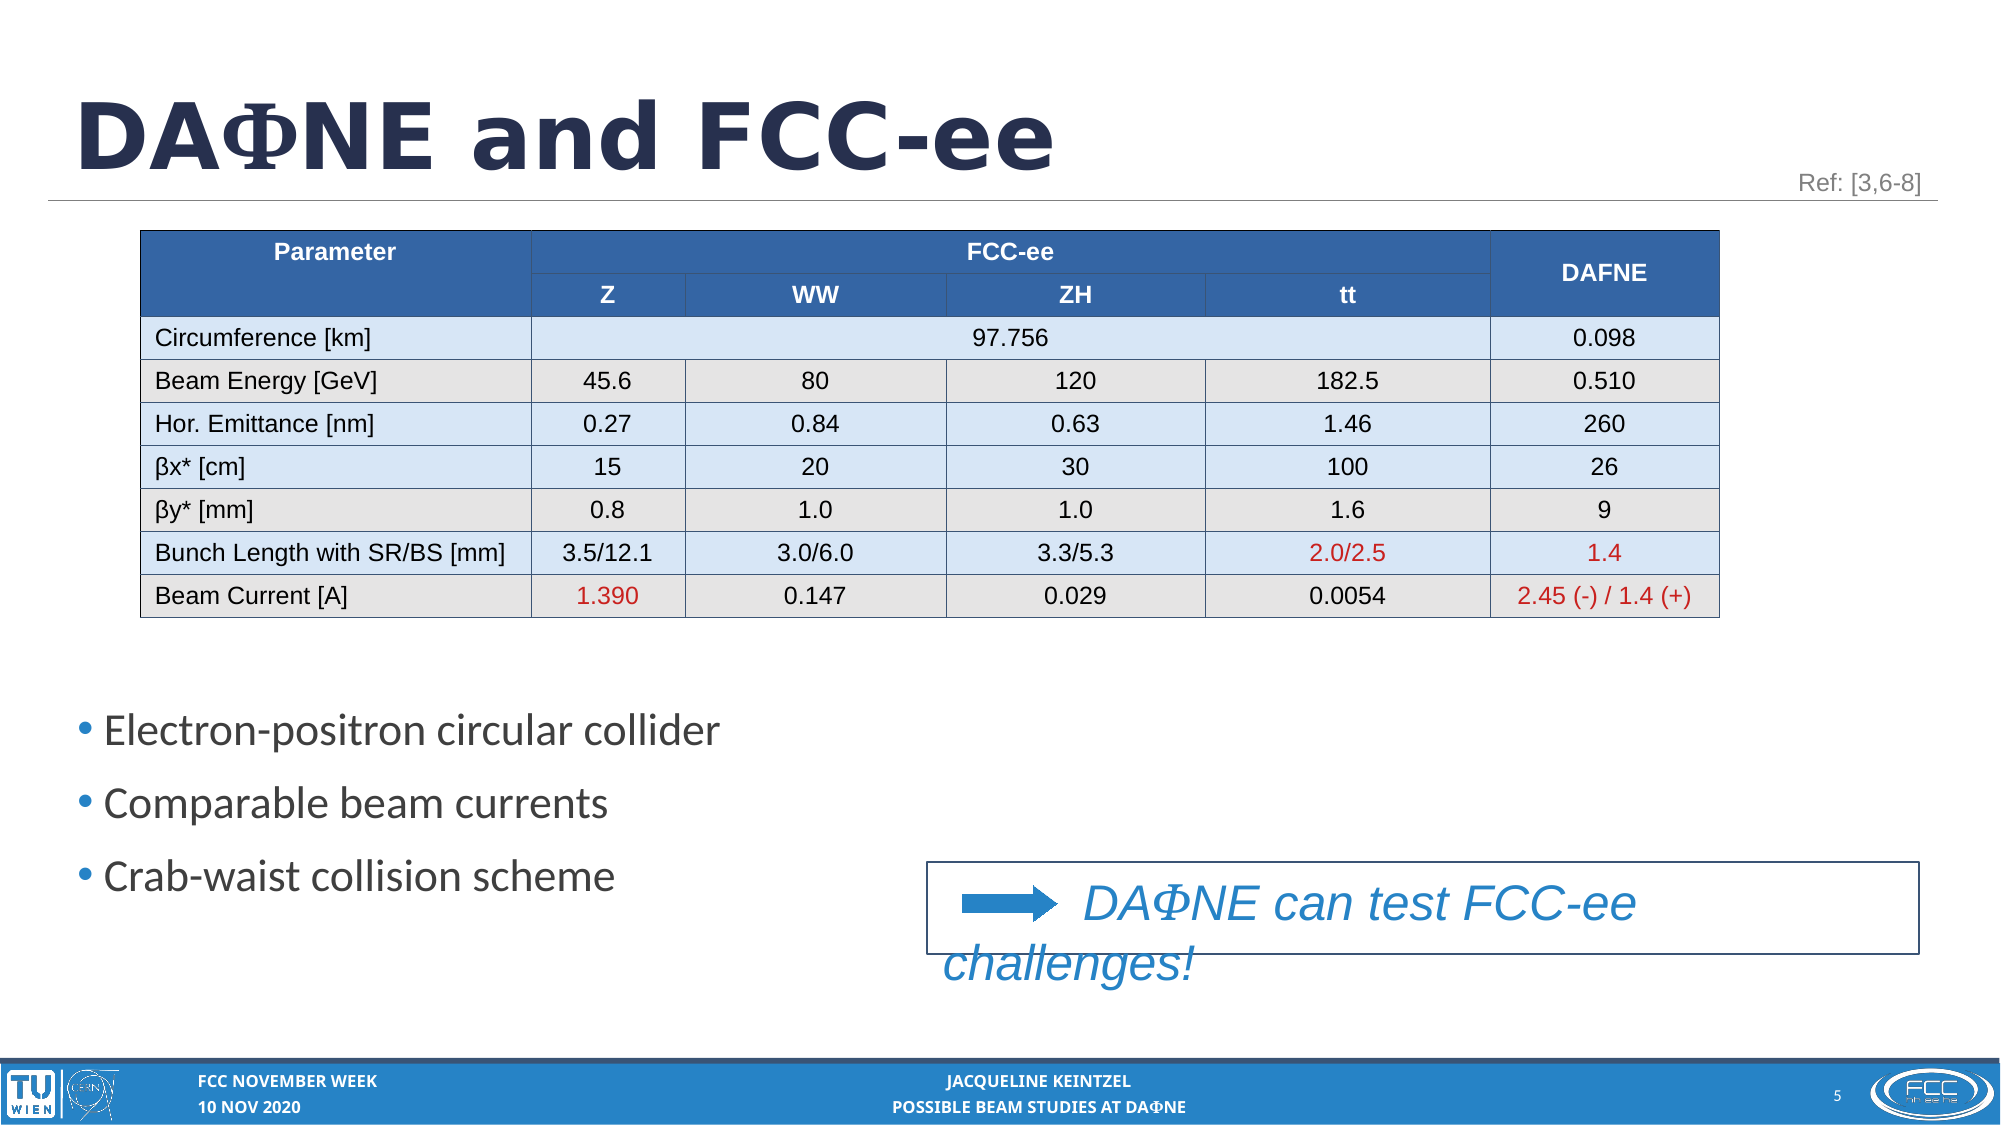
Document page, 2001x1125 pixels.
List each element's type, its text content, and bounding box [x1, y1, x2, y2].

picture [1869, 1067, 1997, 1122]
table_cell 0.63 [947, 403, 1205, 445]
text_box Ref: [3,6-8] [1783, 159, 1967, 219]
table_cell 45.6 [532, 360, 685, 402]
table_cell Z [532, 274, 685, 316]
table_cell 97.756 [532, 317, 1490, 359]
table_header Parameter [141, 231, 531, 316]
table_cell 0.098 [1491, 317, 1719, 359]
table_cell 0.029 [947, 575, 1205, 617]
table_cell 0.510 [1491, 360, 1719, 402]
table_cell 3.5/12.1 [532, 532, 685, 574]
table_cell 15 [532, 446, 685, 488]
table_cell 9 [1491, 489, 1719, 531]
table_cell Bunch Length with SR/BS [mm] [141, 532, 531, 574]
table_header FCC-ee [532, 231, 1490, 273]
table_cell WW [686, 274, 946, 316]
table_cell 0.147 [686, 575, 946, 617]
table_cell Circumference [km] [141, 317, 531, 359]
text_box DAΦNE can test FCC-ee challenges! [927, 862, 1920, 955]
table_cell 1.6 [1206, 489, 1490, 531]
table_cell 1.4 [1491, 532, 1719, 574]
table_cell 3.0/6.0 [686, 532, 946, 574]
table_cell 20 [686, 446, 946, 488]
table_cell Beam Energy [GeV] [141, 360, 531, 402]
table_header DAFNE [1491, 231, 1719, 316]
table_cell 0.0054 [1206, 575, 1490, 617]
table_cell 1.46 [1206, 403, 1490, 445]
table_cell ZH [947, 274, 1205, 316]
table_cell 260 [1491, 403, 1719, 445]
table_cell 0.27 [532, 403, 685, 445]
text_box DAΦNE and FCC-ee [58, 70, 1925, 201]
table_cell 1.0 [947, 489, 1205, 531]
table_cell 1.0 [686, 489, 946, 531]
table_cell 100 [1206, 446, 1490, 488]
table_cell 26 [1491, 446, 1719, 488]
table_cell 30 [947, 446, 1205, 488]
picture [67, 1069, 119, 1121]
table_cell tt [1206, 274, 1490, 316]
table_cell 182.5 [1206, 360, 1490, 402]
text_box Electron-positron circular collider Comparable beam currents Crab-waist collision scheme [77, 698, 1093, 1016]
table_cell 0.8 [532, 489, 685, 531]
table_cell Hor. Emittance [nm] [141, 403, 531, 445]
text_box [962, 885, 1058, 922]
table_cell 120 [947, 360, 1205, 402]
table_cell 0.84 [686, 403, 946, 445]
table_cell 2.45 (-) / 1.4 (+) [1491, 575, 1719, 617]
table_cell 80 [686, 360, 946, 402]
table_cell 1.390 [532, 575, 685, 617]
table_cell Beam Current [A] [141, 575, 531, 617]
table_cell βy* [mm] [141, 489, 531, 531]
table_cell 3.3/5.3 [947, 532, 1205, 574]
table_cell βx* [cm] [141, 446, 531, 488]
table_cell 2.0/2.5 [1206, 532, 1490, 574]
picture [7, 1070, 55, 1118]
